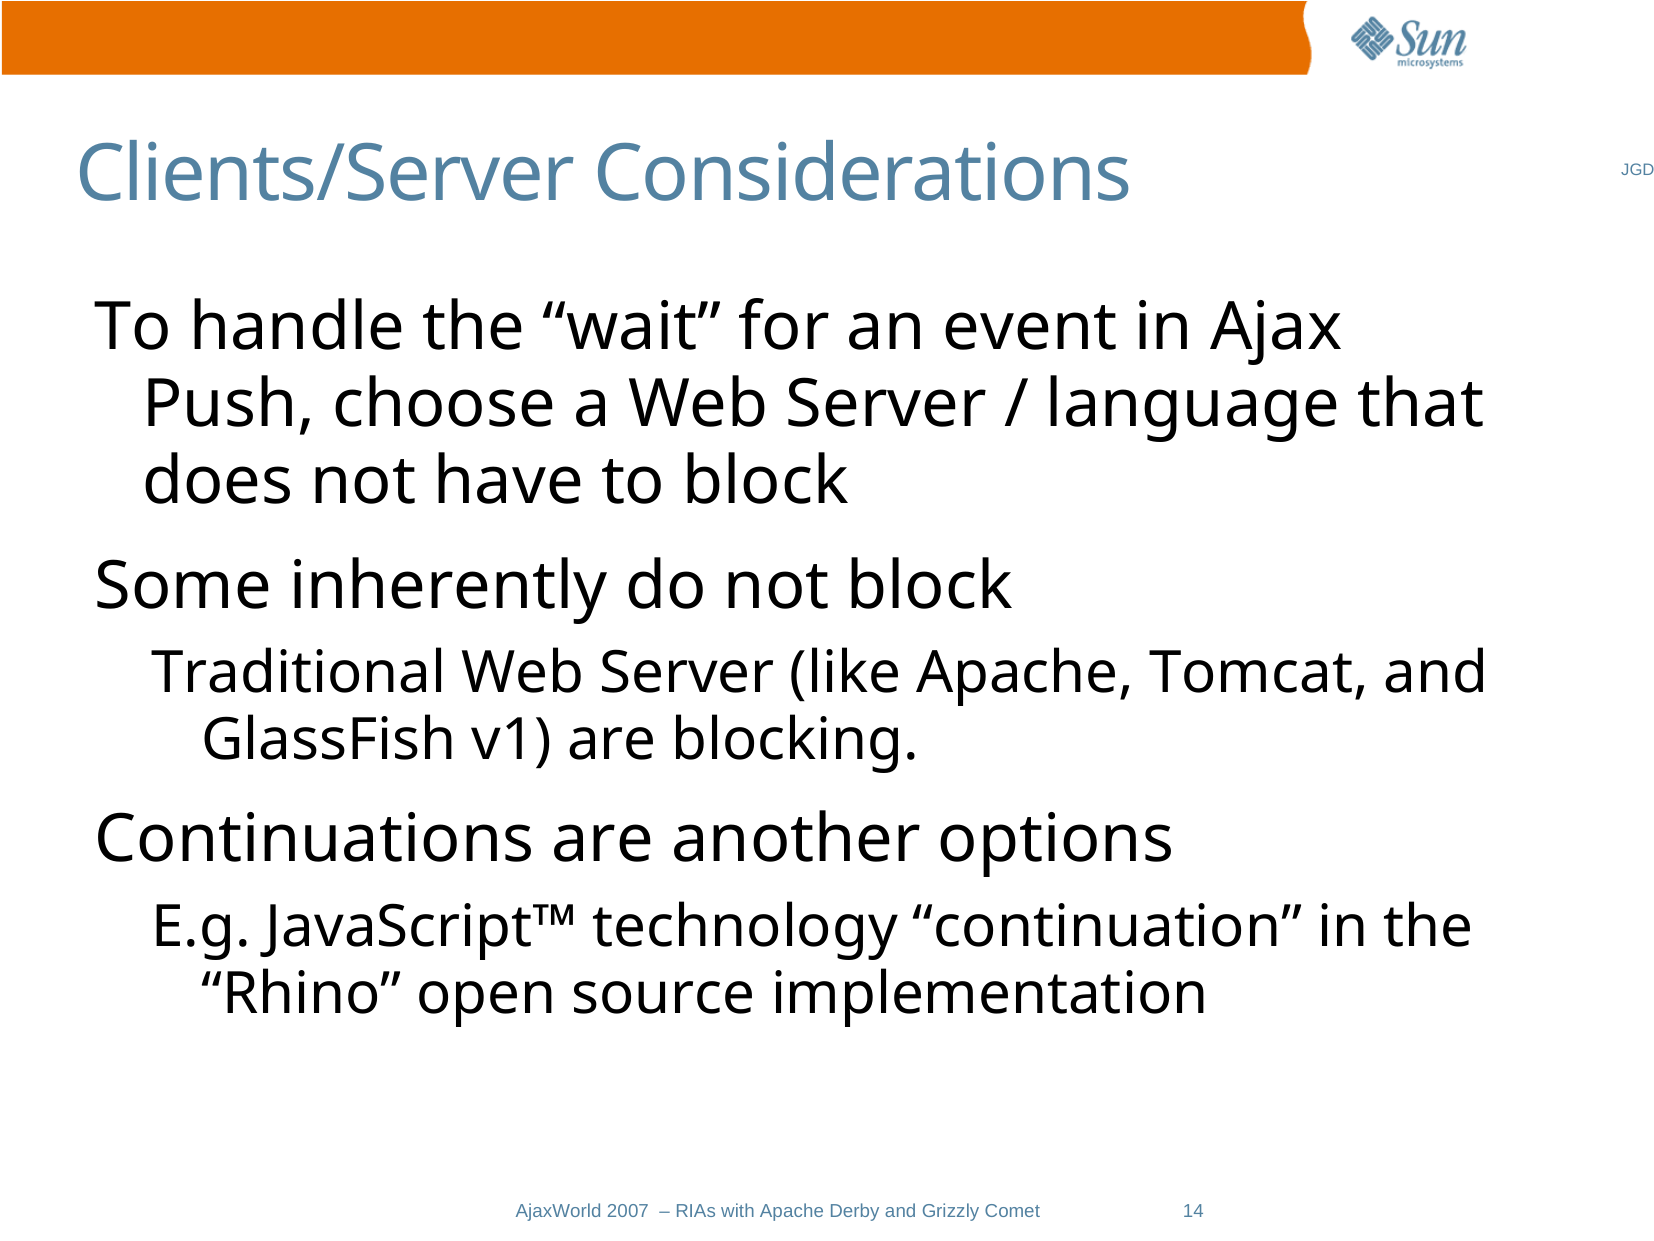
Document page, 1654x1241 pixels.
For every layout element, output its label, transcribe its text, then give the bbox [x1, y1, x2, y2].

list To handle the “wait” for an event in Ajax Push, choose a Web Server / language that does not have to block Some inherently do not block Traditional Web Server (like Apache, Tomcat, and GlassFish v1) are blocking. Continuations are another options E.g. JavaScript™ technology “continuation” in the “Rhino” open source implementation [75, 288, 1501, 1126]
title Clients/Server Considerations [75, 122, 1438, 228]
picture [1, 1, 1502, 77]
